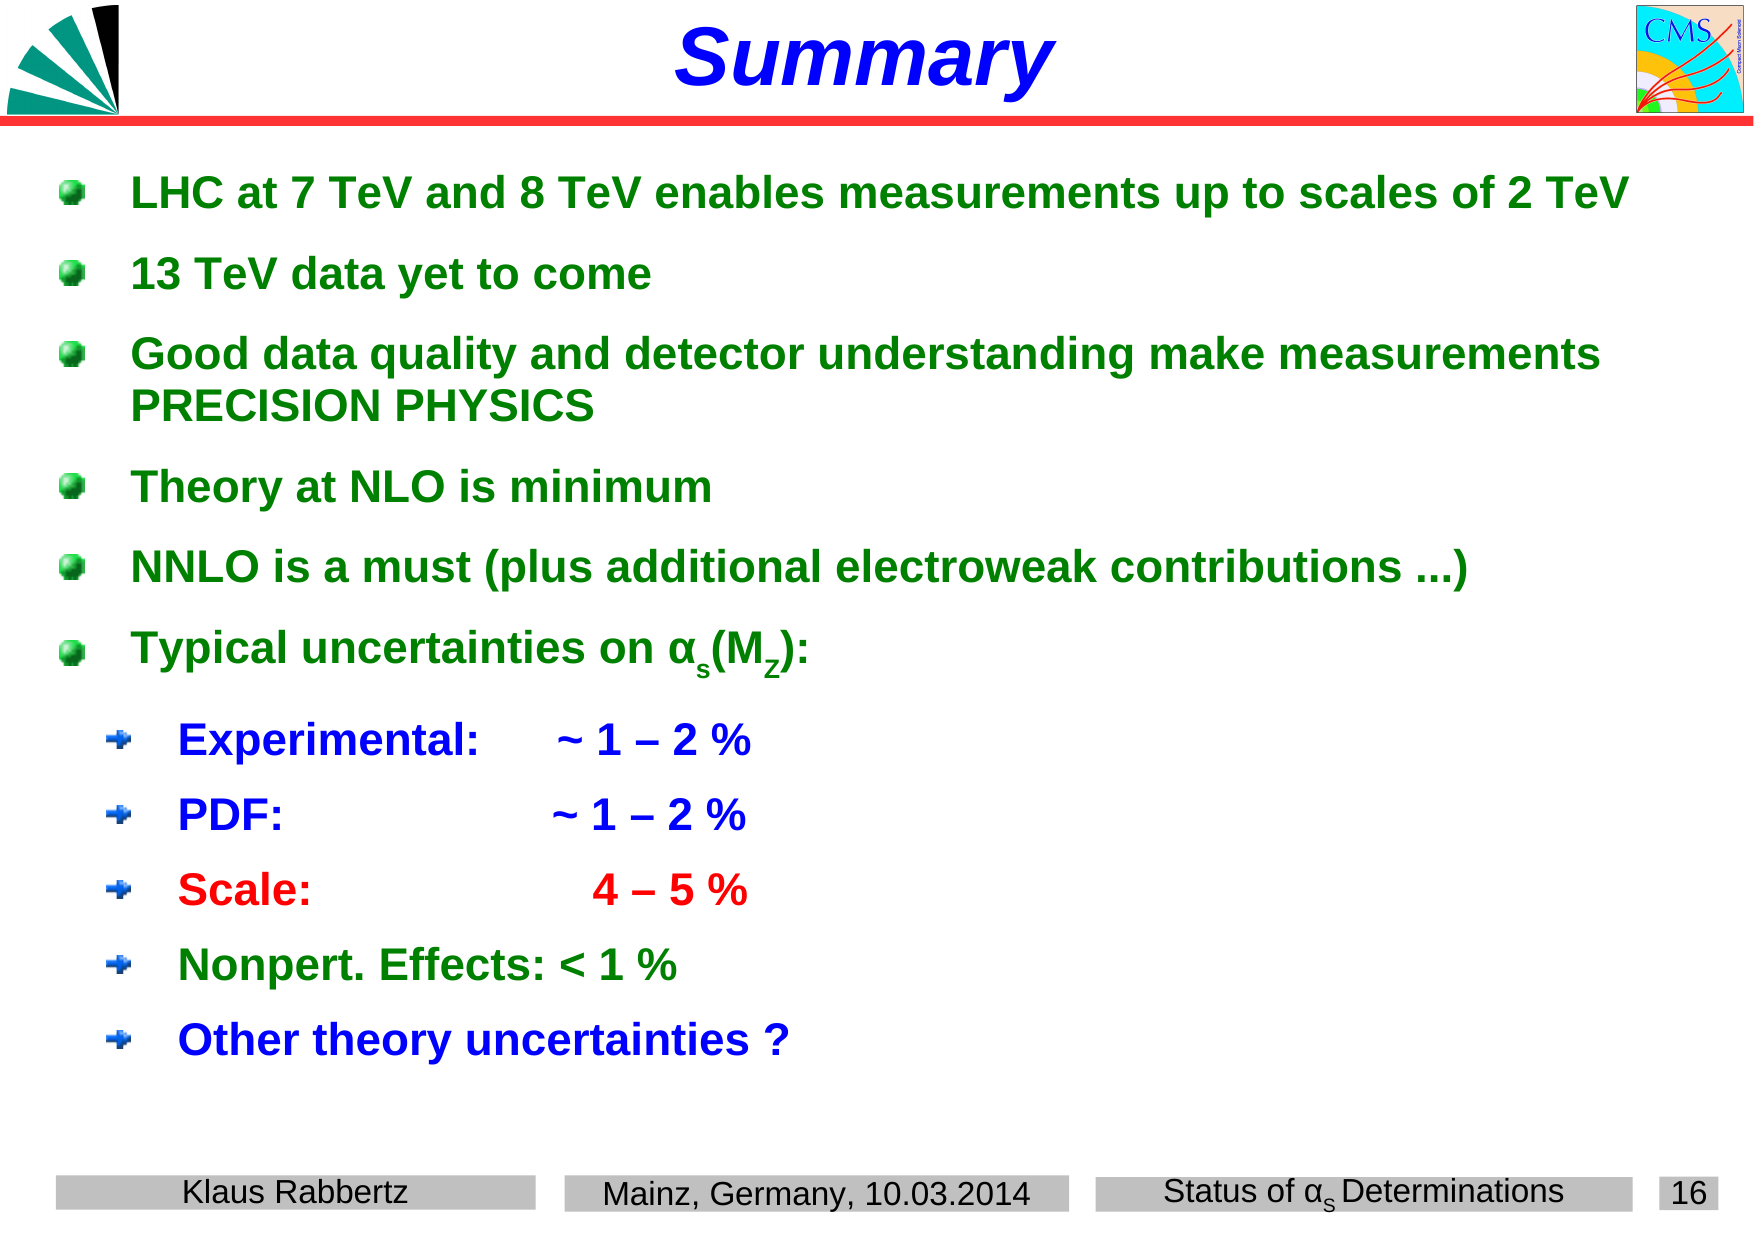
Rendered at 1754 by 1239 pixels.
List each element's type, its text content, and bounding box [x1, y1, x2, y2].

picture [7, 5, 119, 116]
list LHC at 7 TeV and 8 TeV enables measurements up to scales of 2 TeV 13 TeV data yet to come Good data quality and detector understanding make measurements PRECISION PHYSICS Theory at NLO is minimum NNLO is a must (plus additional electroweak contributions ...) Typical uncertainties on αs(MZ): Experimental: ~ 1 – 2 % PDF: ~ 1 – 2 % Scale: 4 – 5 % Nonpert. Effects: < 1 % Other theory uncertainties ? [47, 166, 1731, 1140]
title Summary [123, 0, 1606, 114]
picture [1636, 5, 1744, 113]
